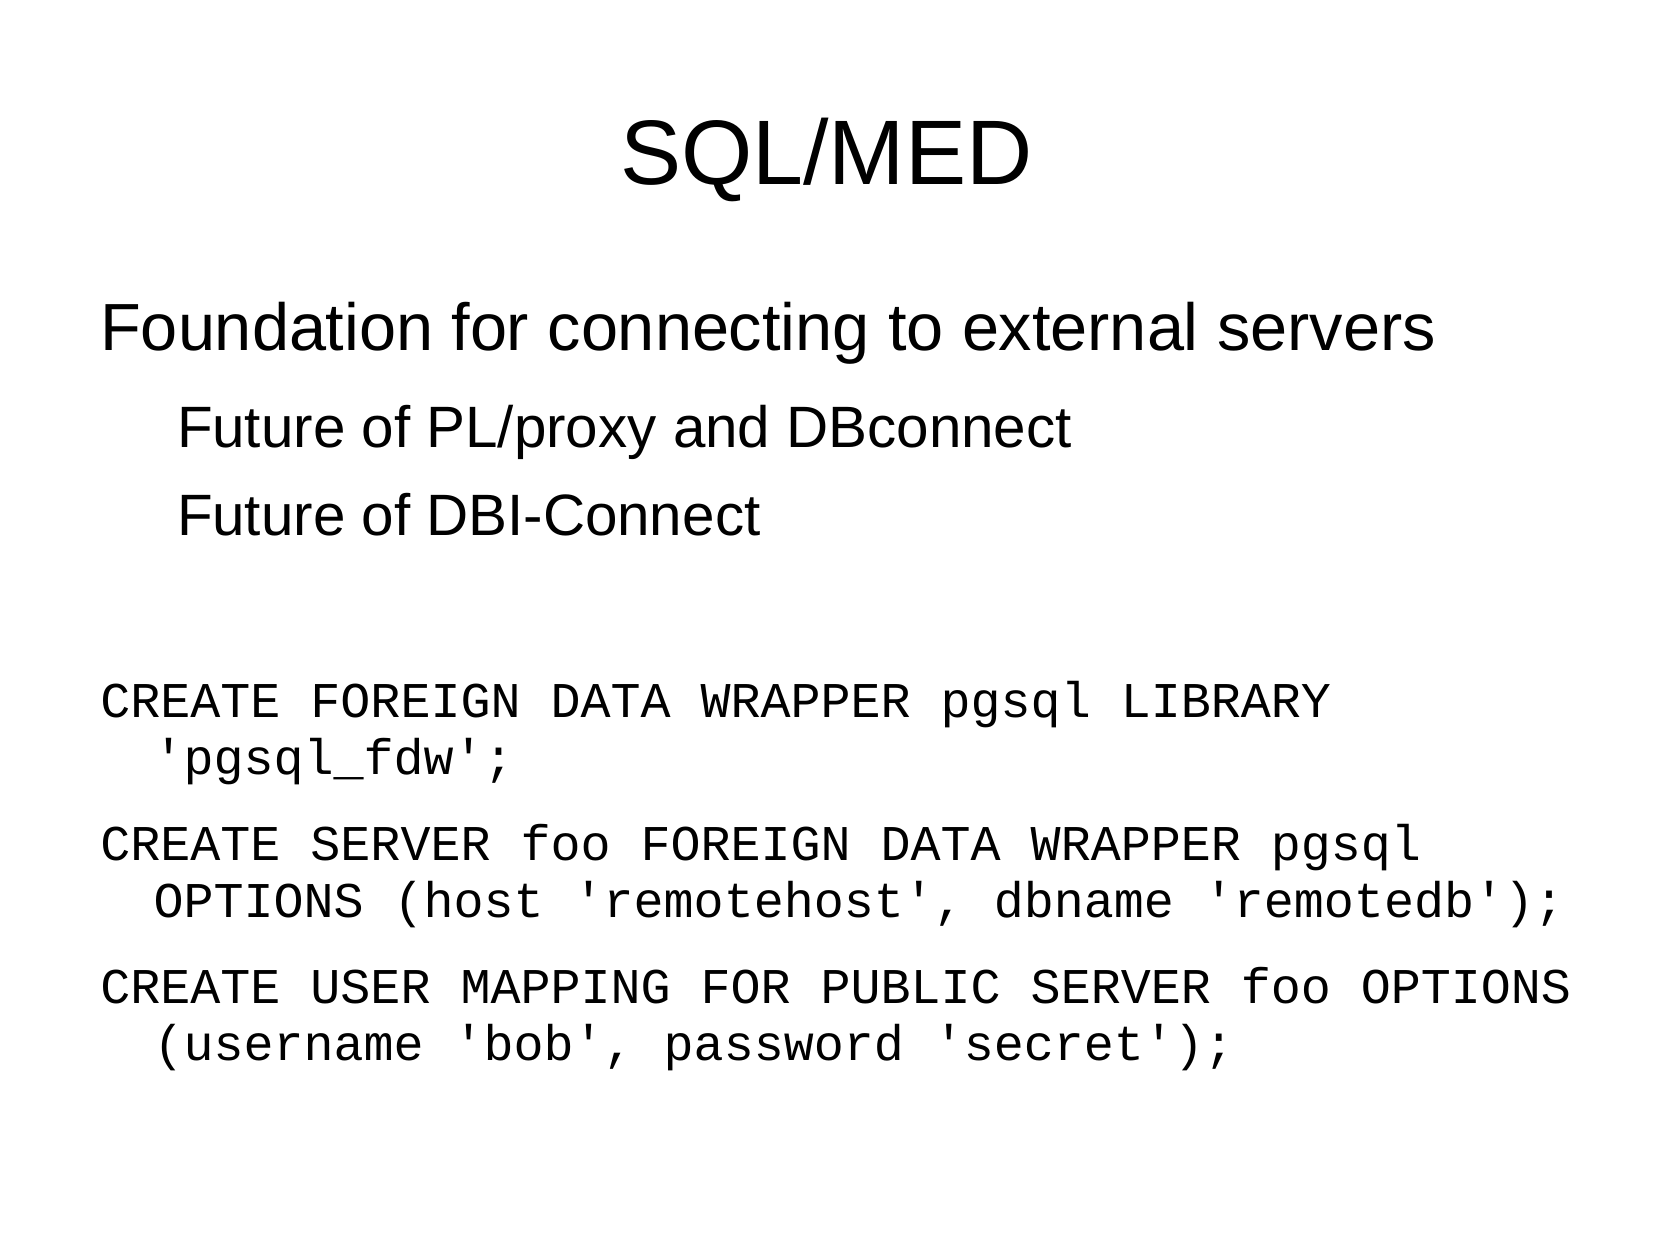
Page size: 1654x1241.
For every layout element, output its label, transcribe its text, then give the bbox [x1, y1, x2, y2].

list Foundation for connecting to external servers Future of PL/proxy and DBconnect Future of DBI-Connect CREATE FOREIGN DATA WRAPPER pgsql LIBRARY 'pgsql_fdw'; CREATE SERVER foo FOREIGN DATA WRAPPER pgsql OPTIONS (host 'remotehost', dbname 'remotedb'); CREATE USER MAPPING FOR PUBLIC SERVER foo OPTIONS (username 'bob', password 'secret'); [82, 290, 1571, 1182]
title SQL/MED [82, 56, 1571, 250]
